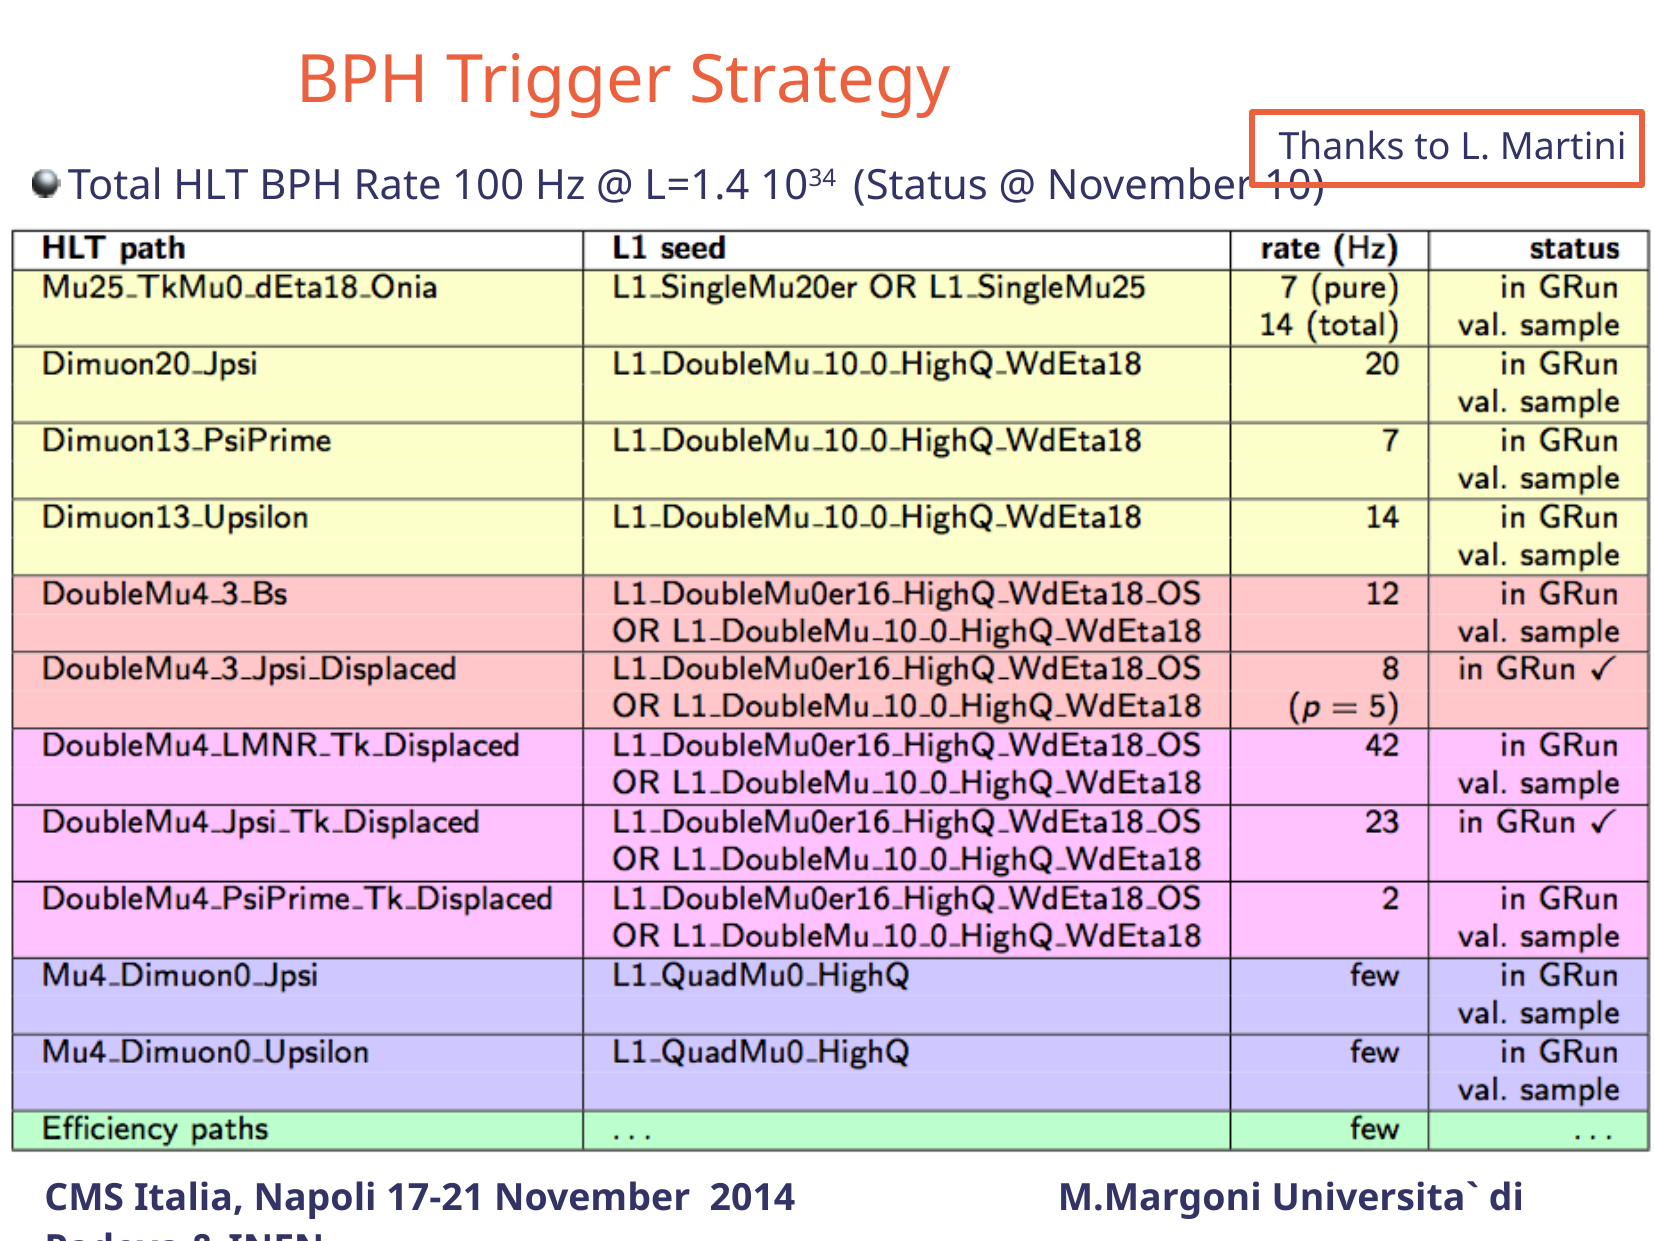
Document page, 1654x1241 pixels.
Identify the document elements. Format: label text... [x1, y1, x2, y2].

text_box CMS Italia, Napoli 17-21 November 2014 M.Margoni Universita` di Padova & INFN [29, 1163, 1625, 1237]
picture [3, 218, 1654, 1161]
text_box Thanks to L. Martini [1645, 112, 1654, 185]
text_box Thanks to L. Martini [1263, 115, 1639, 182]
text_box Total HLT BPH Rate 100 Hz @ L=1.4 1034 (Status @ November 10) [17, 147, 1630, 218]
text_box BPH Trigger Strategy [17, 23, 1654, 139]
